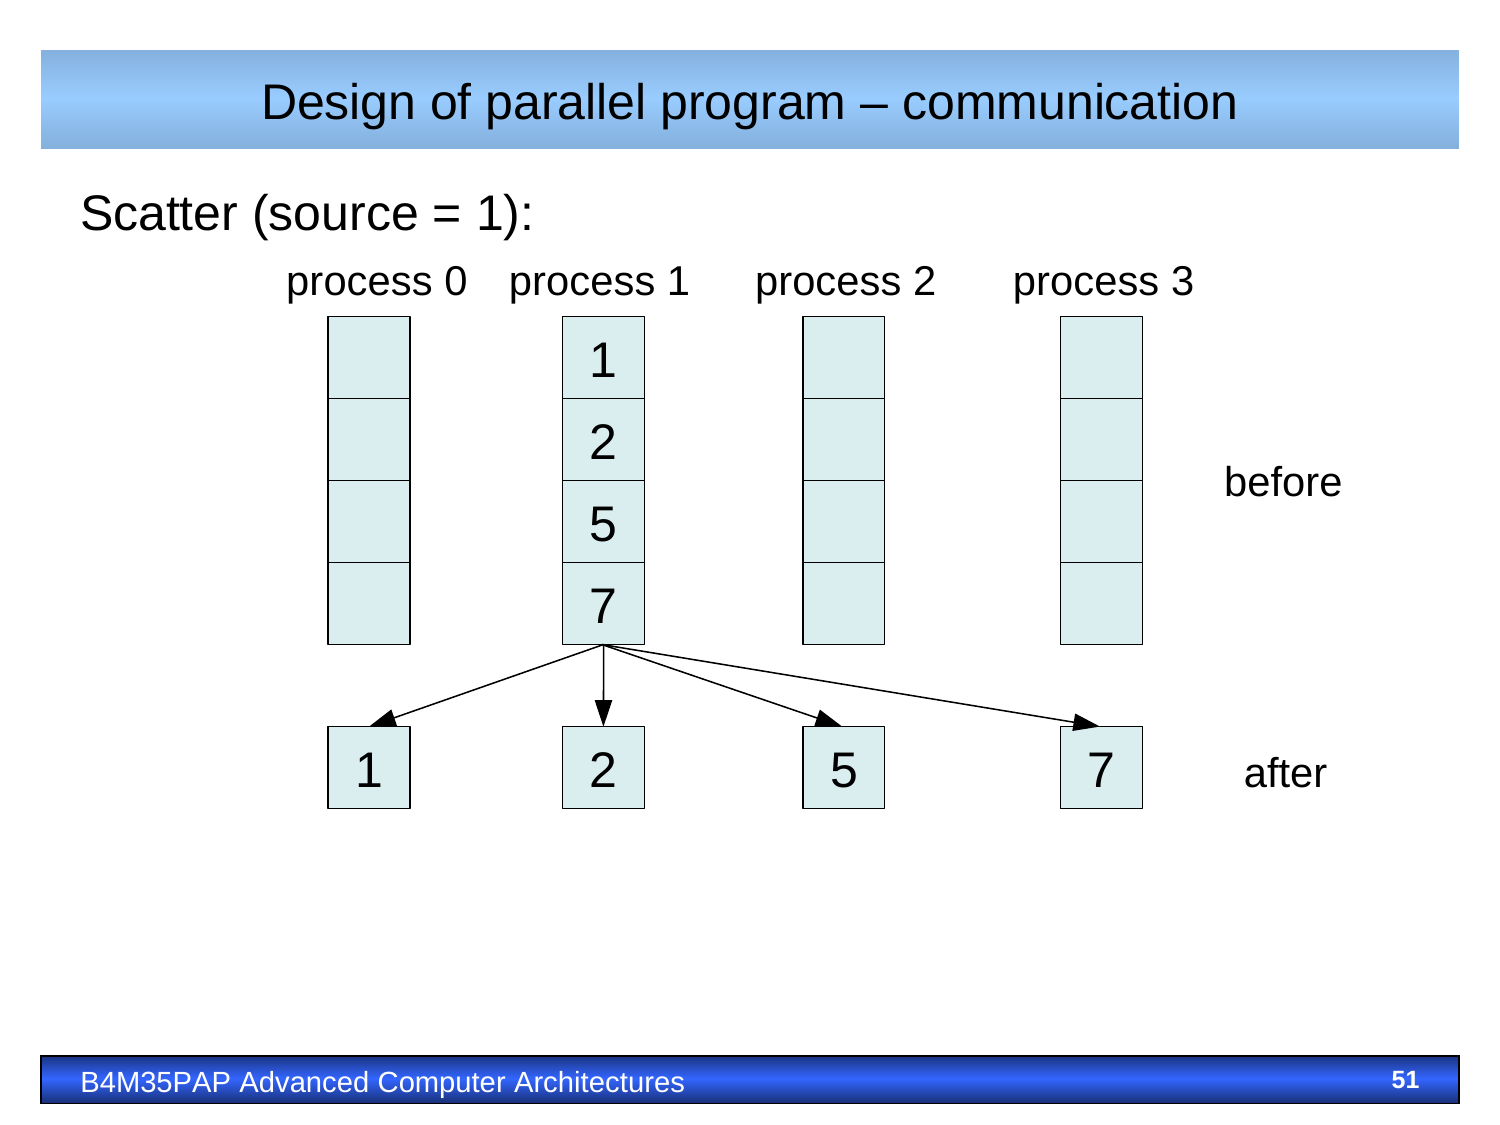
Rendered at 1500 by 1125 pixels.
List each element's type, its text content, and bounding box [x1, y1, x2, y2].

text_box after [1229, 738, 1343, 804]
text_box before [1209, 447, 1358, 513]
text_box [369, 644, 1100, 727]
text_box 2 [562, 726, 645, 809]
text_box 5 [562, 481, 645, 563]
list Scatter (source = 1): [64, 172, 1436, 1000]
text_box 7 [562, 563, 645, 645]
title Design of parallel program – communication [41, 50, 1459, 149]
text_box [802, 316, 885, 645]
text_box process 3 [998, 246, 1210, 311]
text_box 2 [562, 399, 645, 481]
text_box process 1 [494, 246, 706, 311]
text_box process 2 [740, 246, 952, 311]
text_box 1 [562, 316, 645, 399]
text_box 1 [328, 726, 411, 809]
text_box process 0 [271, 246, 483, 311]
text_box [328, 316, 411, 645]
text_box 7 [1060, 726, 1143, 809]
text_box [1060, 316, 1143, 645]
text_box 5 [802, 726, 885, 809]
